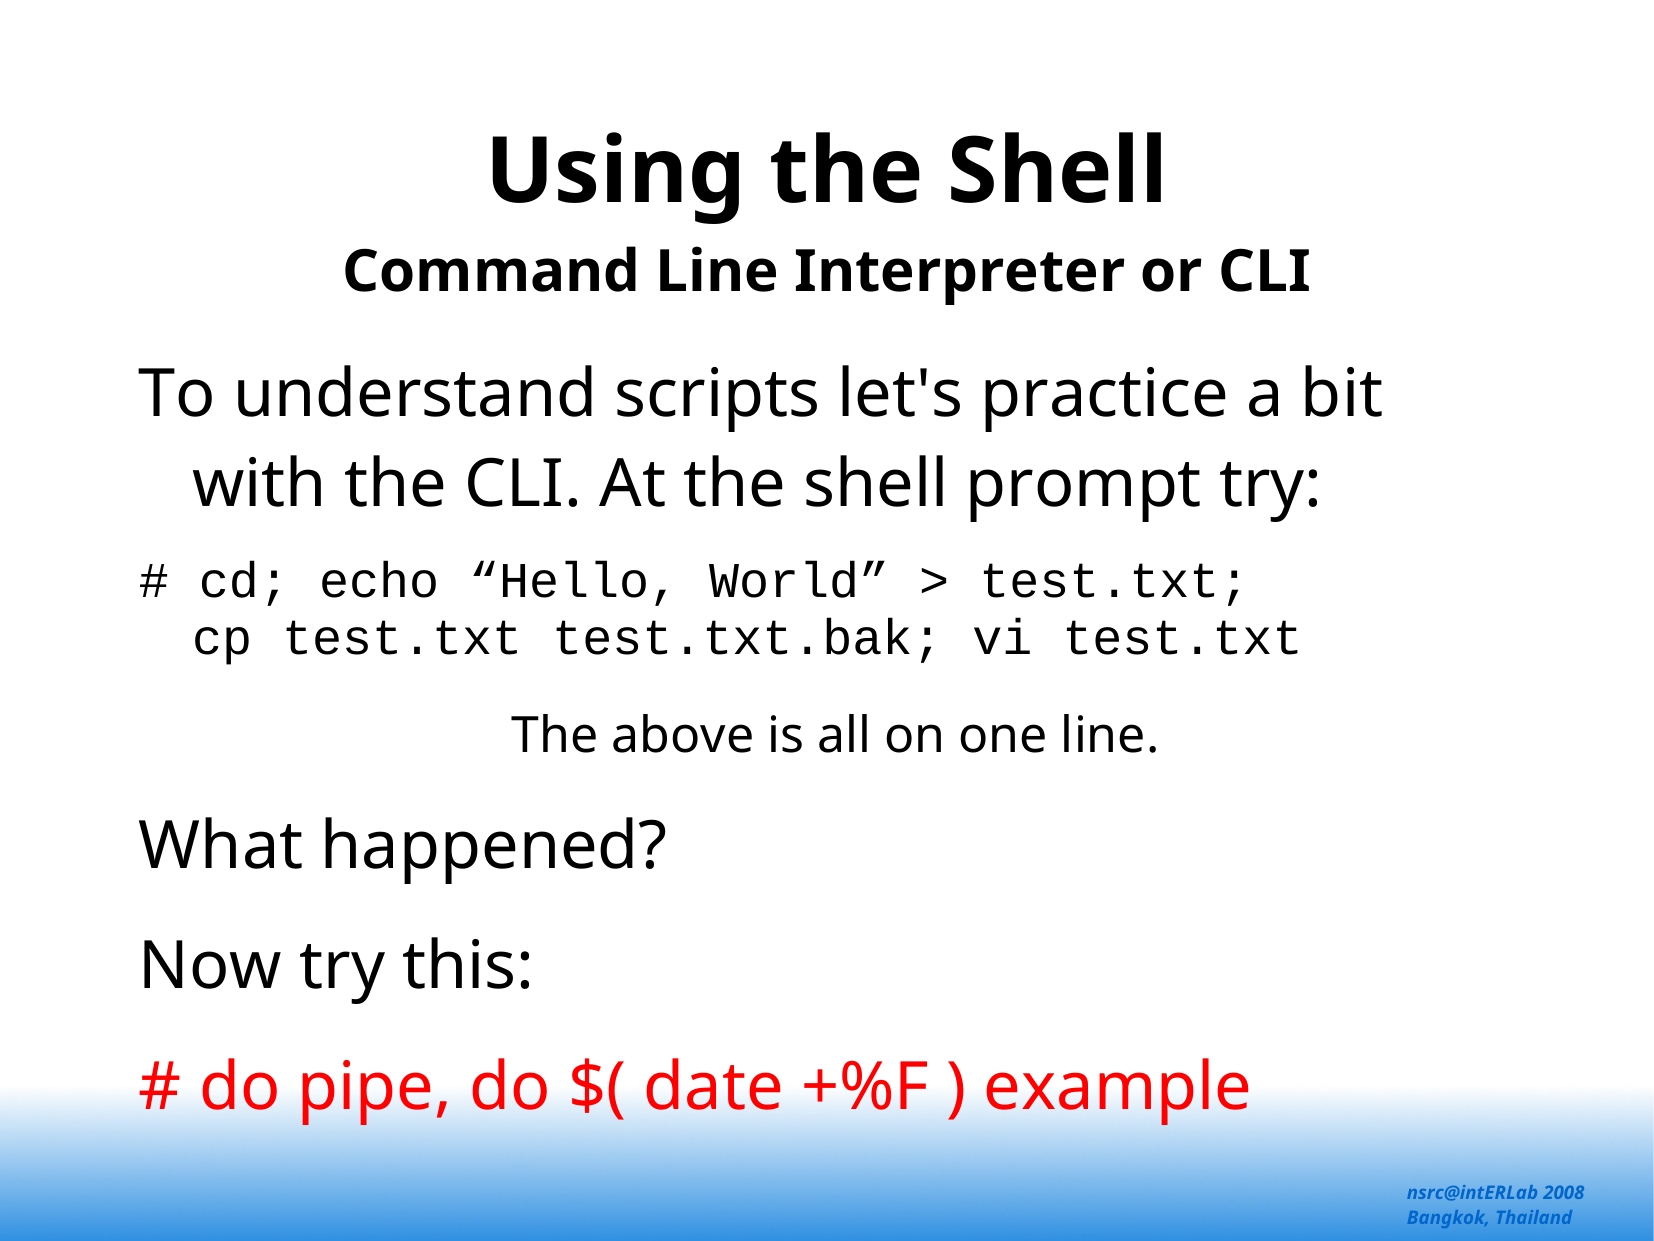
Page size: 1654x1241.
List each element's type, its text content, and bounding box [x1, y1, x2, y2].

list To understand scripts let's practice a bit with the CLI. At the shell prompt try: # cd; echo “Hello, World” > test.txt; cp test.txt test.txt.bak; vi test.txt The above is all on one line. What happened? Now try this: # do pipe, do $( date +%F ) example [121, 344, 1534, 1127]
title Using the Shell Command Line Interpreter or CLI [121, 102, 1534, 310]
picture [0, 1083, 1654, 1241]
